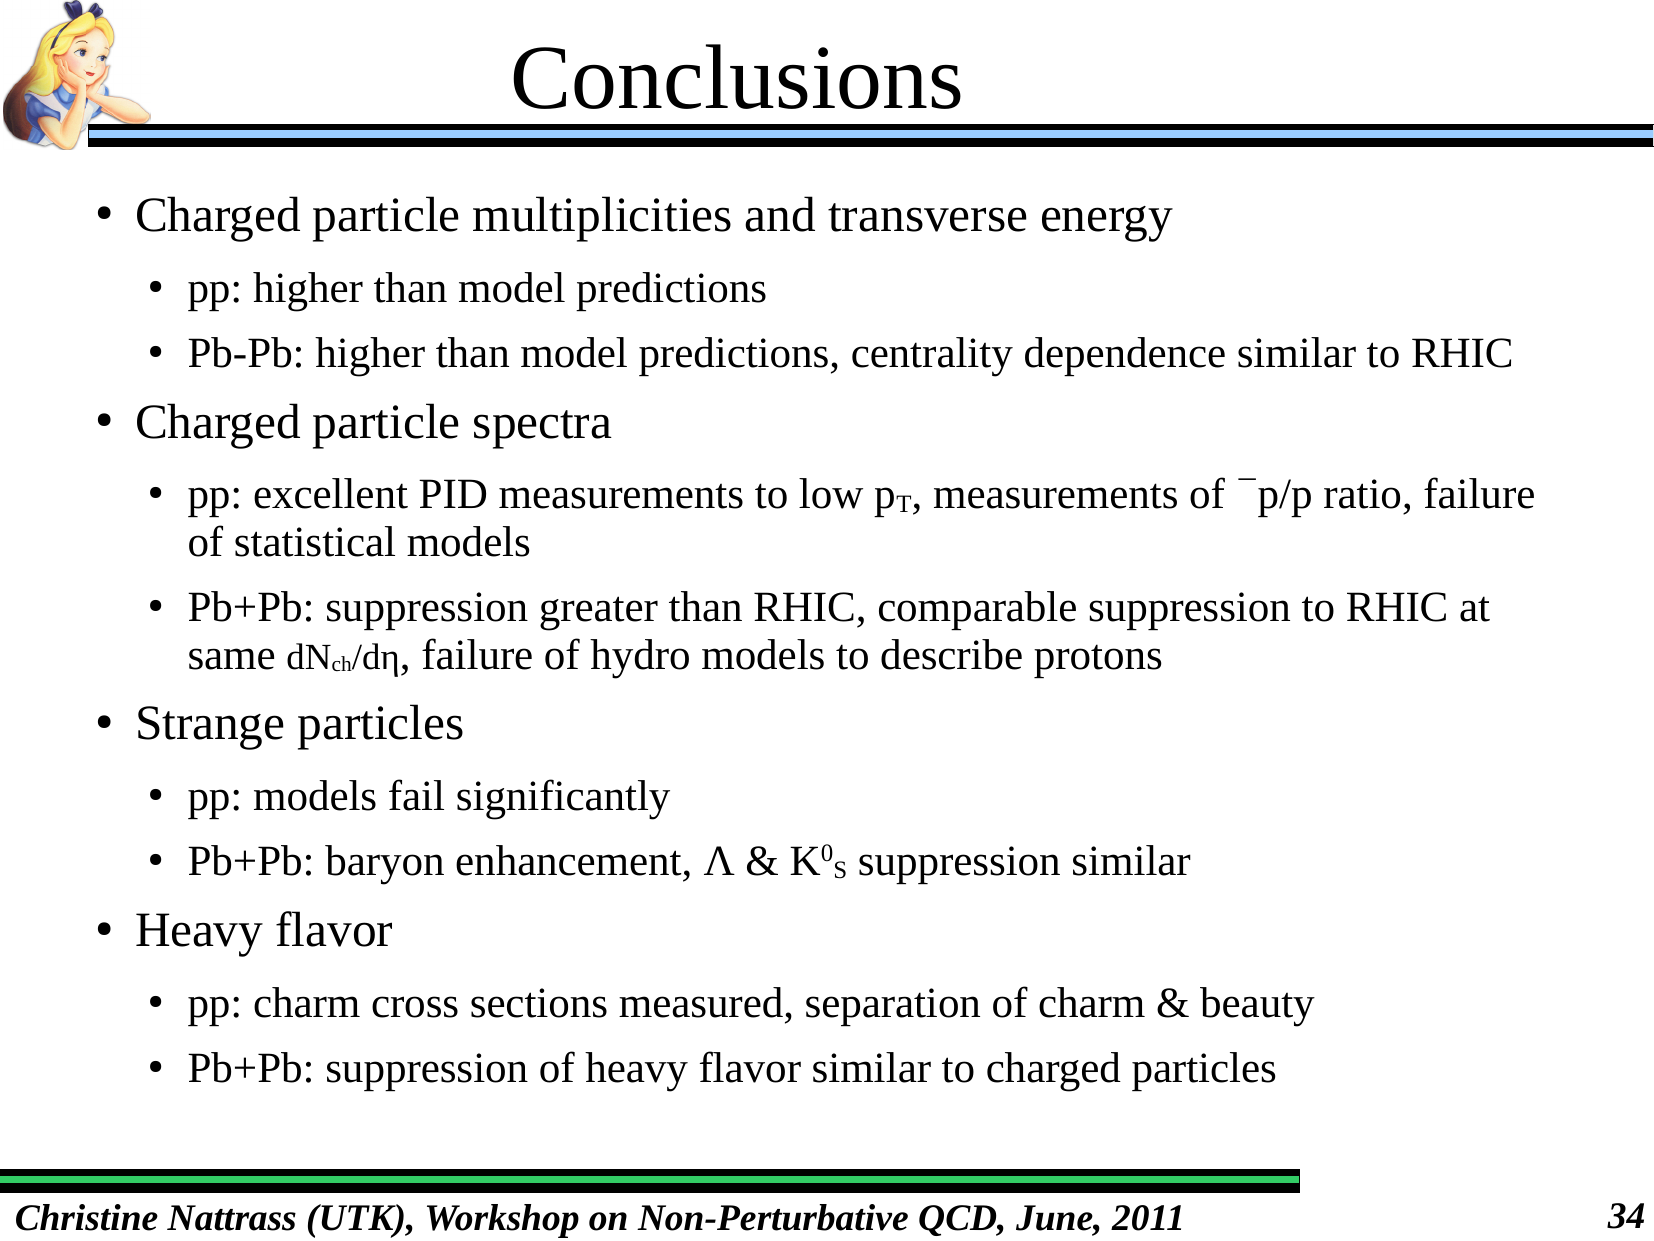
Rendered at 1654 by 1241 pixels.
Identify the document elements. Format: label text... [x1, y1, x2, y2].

list Charged particle multiplicities and transverse energy pp: higher than model predictions Pb-Pb: higher than model predictions, centrality dependence similar to RHIC Charged particle spectra pp: excellent PID measurements to low pT, measurements of `p/p ratio, failure of statistical models Pb+Pb: suppression greater than RHIC, comparable suppression to RHIC at same dNch/dη, failure of hydro models to describe protons Strange particles pp: models fail significantly Pb+Pb: baryon enhancement, Λ & K0S suppression similar Heavy flavor pp: charm cross sections measured, separation of charm & beauty Pb+Pb: suppression of heavy flavor similar to charged particles [82, 187, 1571, 1109]
title Conclusions [0, 8, 1482, 147]
picture [3, 0, 151, 8]
